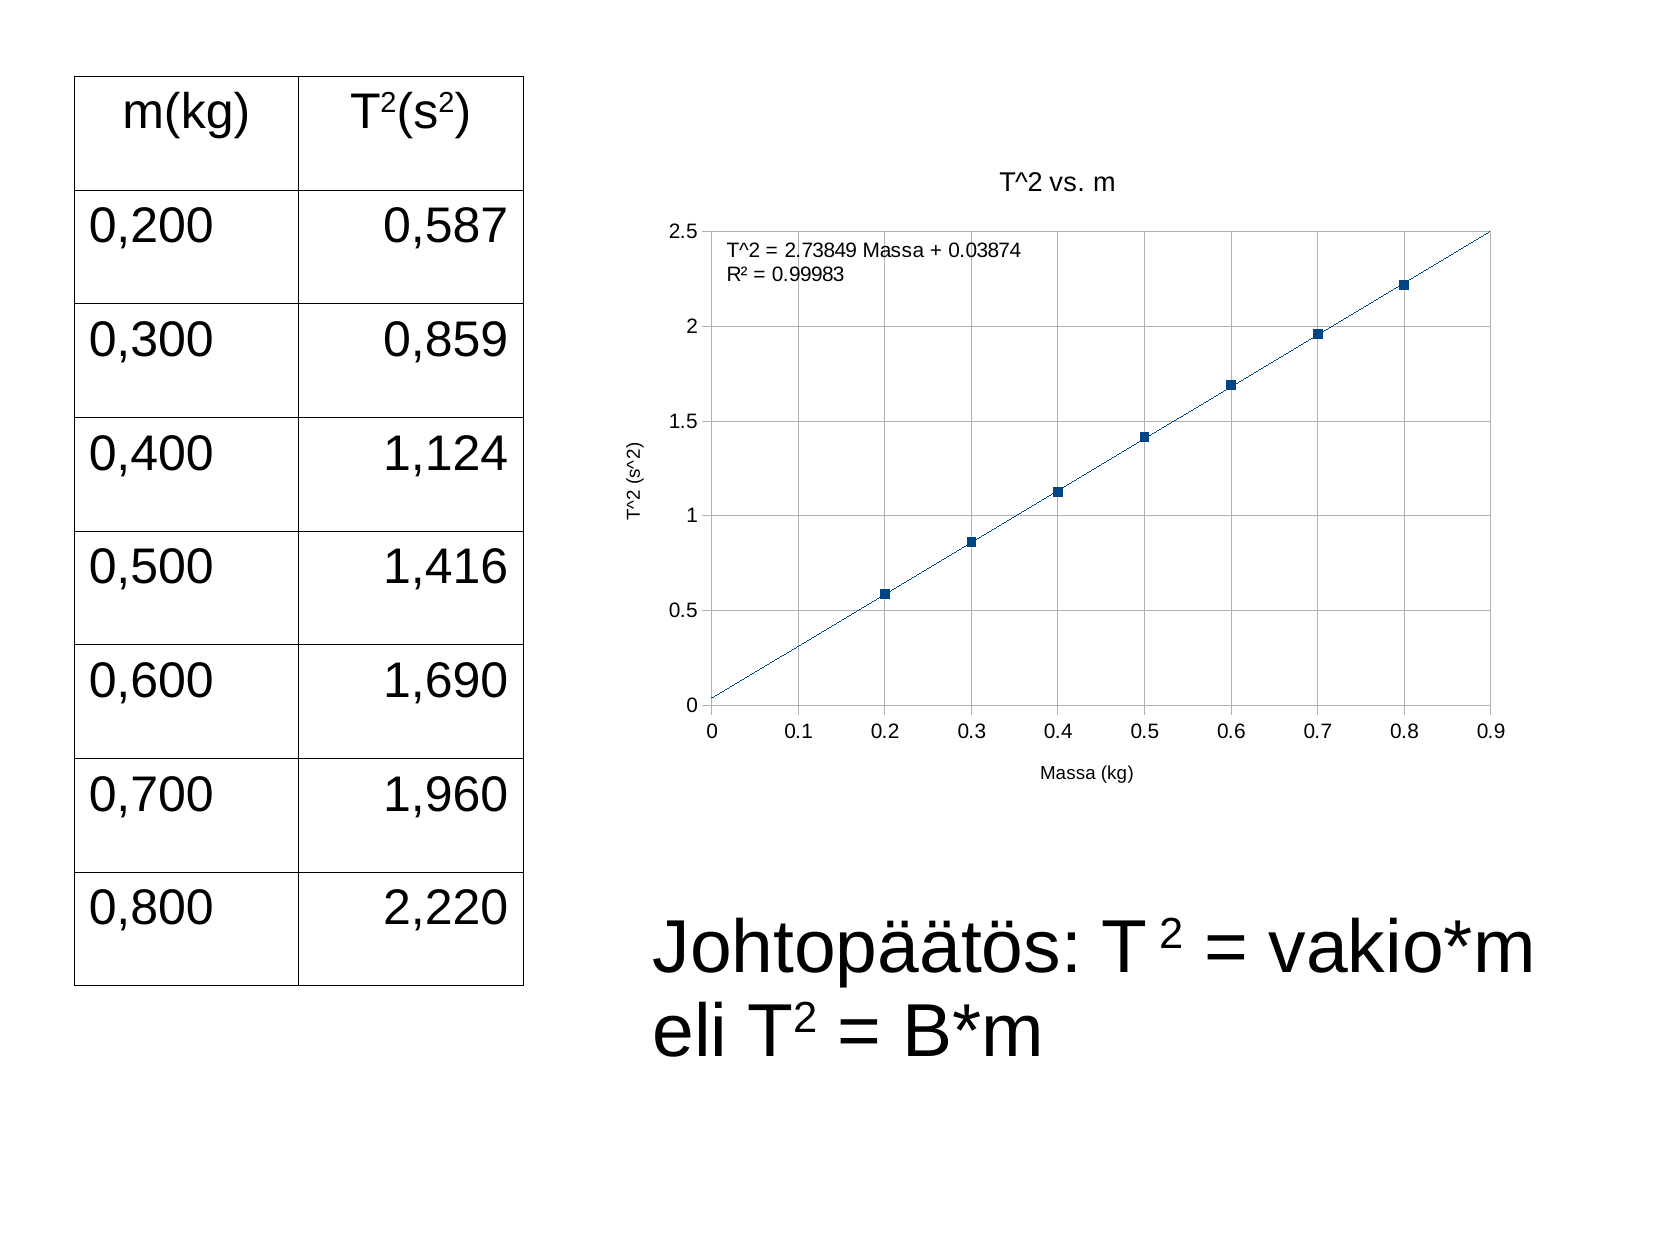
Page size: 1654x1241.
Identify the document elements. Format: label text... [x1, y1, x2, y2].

table_cell 1,960 [299, 759, 523, 872]
table_cell 0,200 [75, 191, 298, 303]
table_cell 0,500 [75, 532, 298, 644]
table_cell 0,700 [75, 759, 298, 872]
table_cell 0,300 [75, 304, 298, 417]
table_cell 2,220 [299, 873, 523, 985]
table_header m(kg) [75, 77, 298, 190]
table_cell 0,800 [75, 873, 298, 985]
table_cell 0,859 [299, 304, 523, 417]
table_cell 0,587 [299, 191, 523, 303]
table_cell 0,600 [75, 645, 298, 758]
text_box Johtopäätös: T 2 = vakio*m eli T2 = B*m [637, 897, 1551, 1081]
table_cell 1,124 [299, 418, 523, 531]
table_cell 0,400 [75, 418, 298, 531]
table_cell 1,690 [299, 645, 523, 758]
table_cell 1,416 [299, 532, 523, 644]
table_header T2(s2) [299, 77, 523, 190]
chart [590, 138, 1524, 815]
